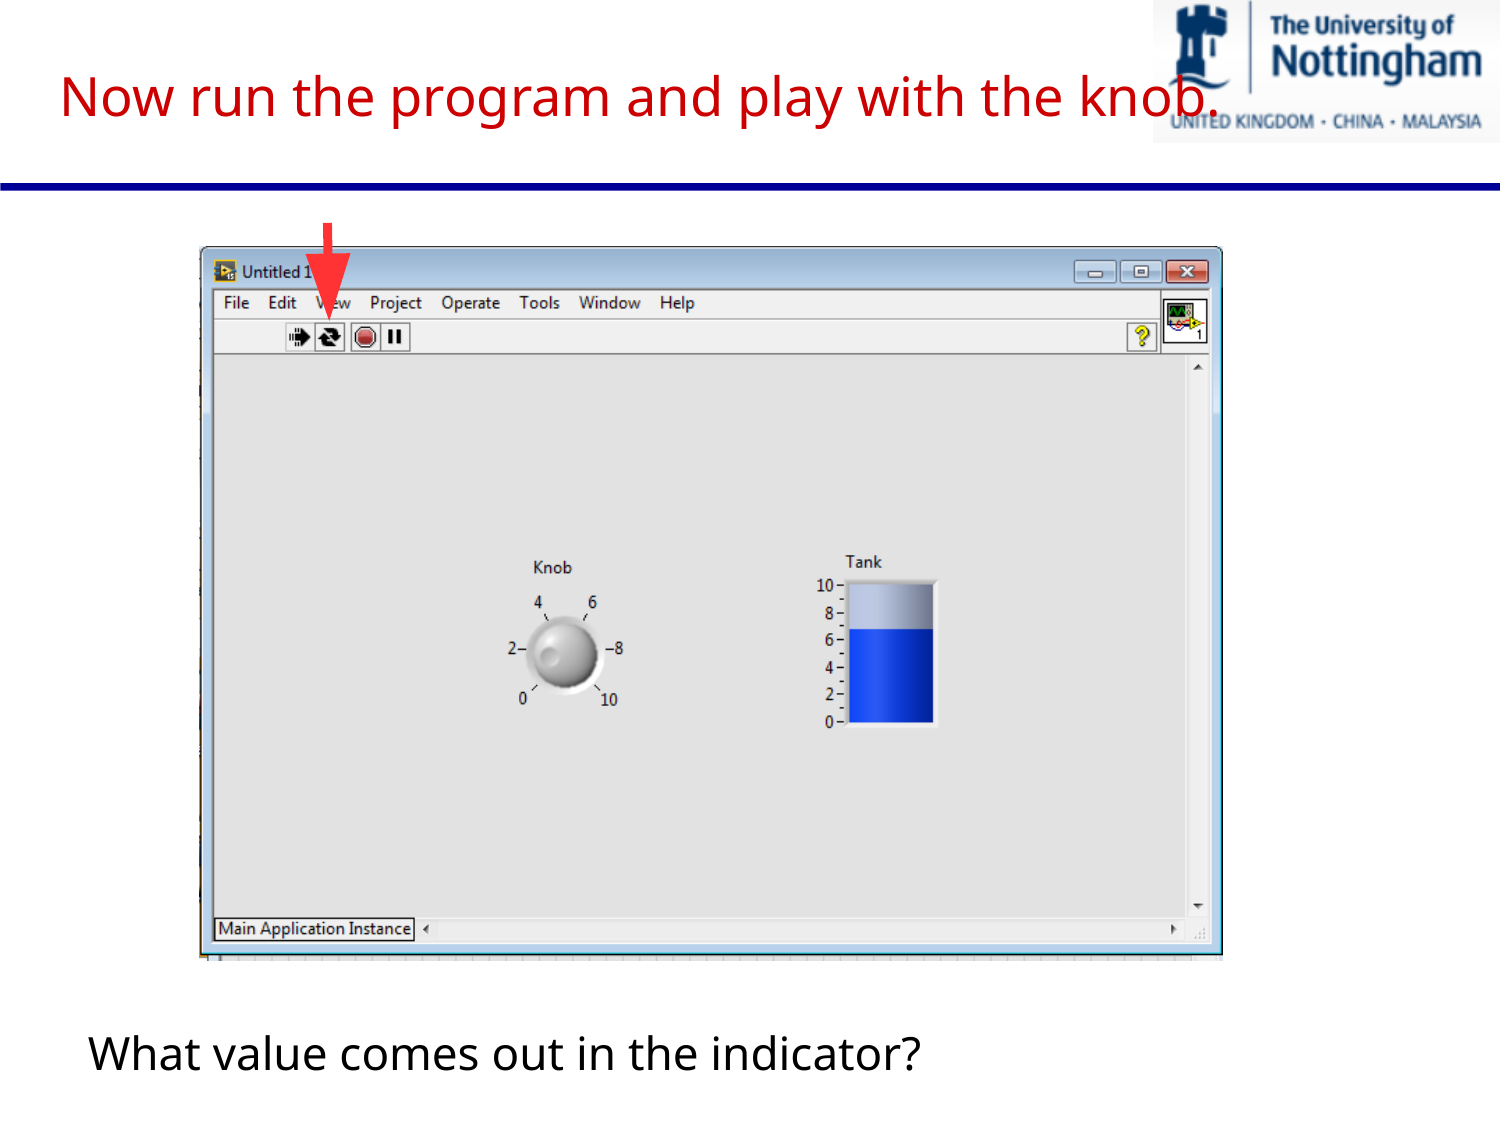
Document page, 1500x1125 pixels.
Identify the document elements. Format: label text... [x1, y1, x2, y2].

picture [1153, 0, 1500, 143]
text_box What value comes out in the indicator? [87, 1024, 1018, 1081]
picture [199, 246, 1223, 961]
title Now run the program and play with the knob. [59, 32, 1297, 159]
